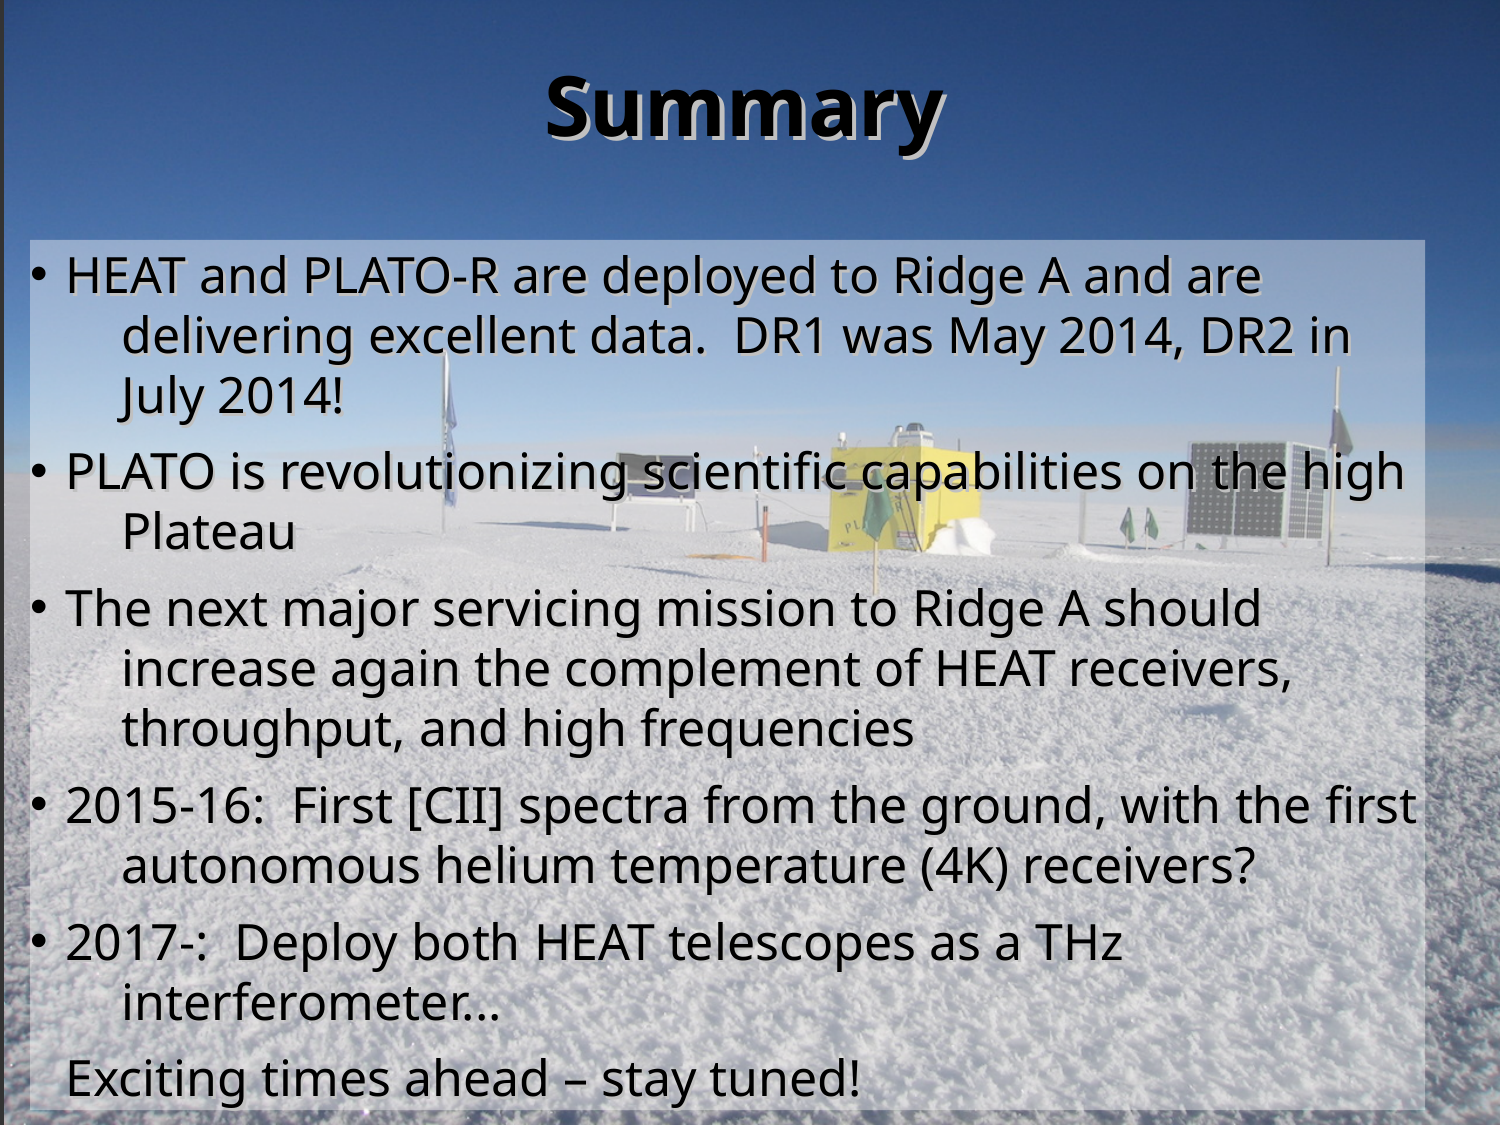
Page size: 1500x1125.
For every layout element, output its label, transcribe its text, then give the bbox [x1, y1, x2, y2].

text_box Summary [68, 44, 1419, 141]
text_box HEAT and PLATO-R are deployed to Ridge A and are delivering excellent data. DR1 was May 2014, DR2 in July 2014! PLATO is revolutionizing scientific capabilities on the high Plateau The next major servicing mission to Ridge A should increase again the complement of HEAT receivers, throughput, and high frequencies 2015-16: First [CII] spectra from the ground, with the first autonomous helium temperature (4K) receivers? 2017-: Deploy both HEAT telescopes as a THz interferometer... Exciting times ahead – stay tuned! [30, 239, 1426, 1111]
picture [4, 0, 1500, 1125]
